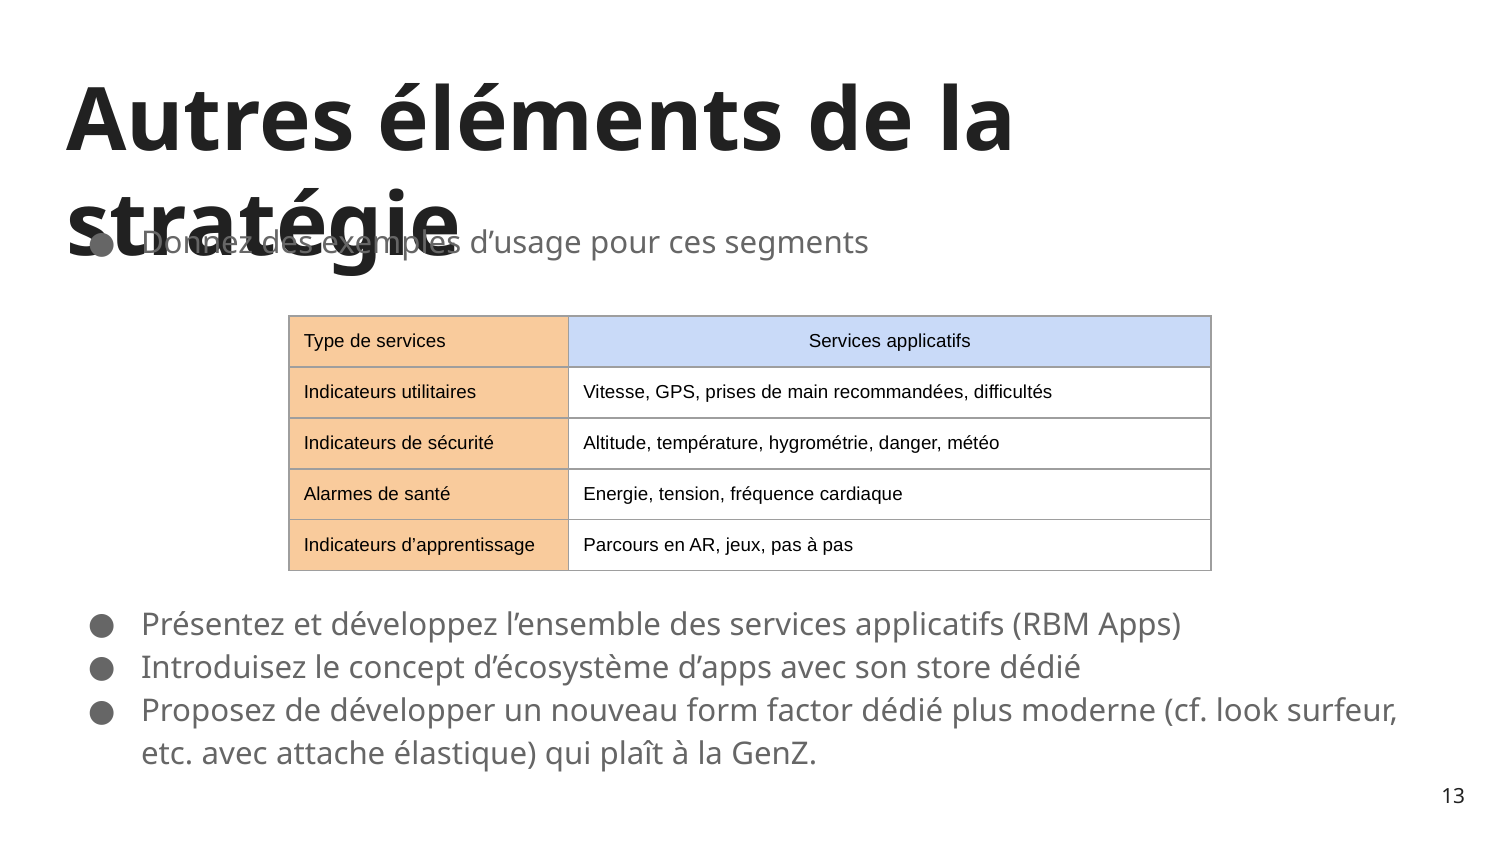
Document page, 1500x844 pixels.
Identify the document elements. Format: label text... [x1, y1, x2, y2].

table_cell Alarmes de santé [290, 470, 568, 519]
table_cell Parcours en AR, jeux, pas à pas [569, 520, 1210, 570]
table_cell Altitude, température, hygrométrie, danger, météo [569, 419, 1210, 468]
table_cell Indicateurs d’apprentissage [290, 520, 568, 570]
table_header Type de services [290, 317, 568, 366]
table_cell Indicateurs de sécurité [290, 419, 568, 468]
table_cell Energie, tension, fréquence cardiaque [569, 470, 1210, 519]
list Donnez des exemples d’usage pour ces segments Présentez et développez l’ensemble des services applicatifs (RBM Apps) Introduisez le concept d’écosystème d’apps avec son store dédié Proposez de développer un nouveau form factor dédié plus moderne (cf. look surfeur, etc. avec attache élastique) qui plaît à la GenZ. [51, 201, 1449, 786]
table_cell Vitesse, GPS, prises de main recommandées, difficultés [569, 368, 1210, 417]
table_cell Indicateurs utilitaires [290, 368, 568, 417]
slide_number <number> [1389, 764, 1480, 830]
table_header Services applicatifs [569, 317, 1210, 366]
title Autres éléments de la stratégie [51, 48, 1449, 180]
